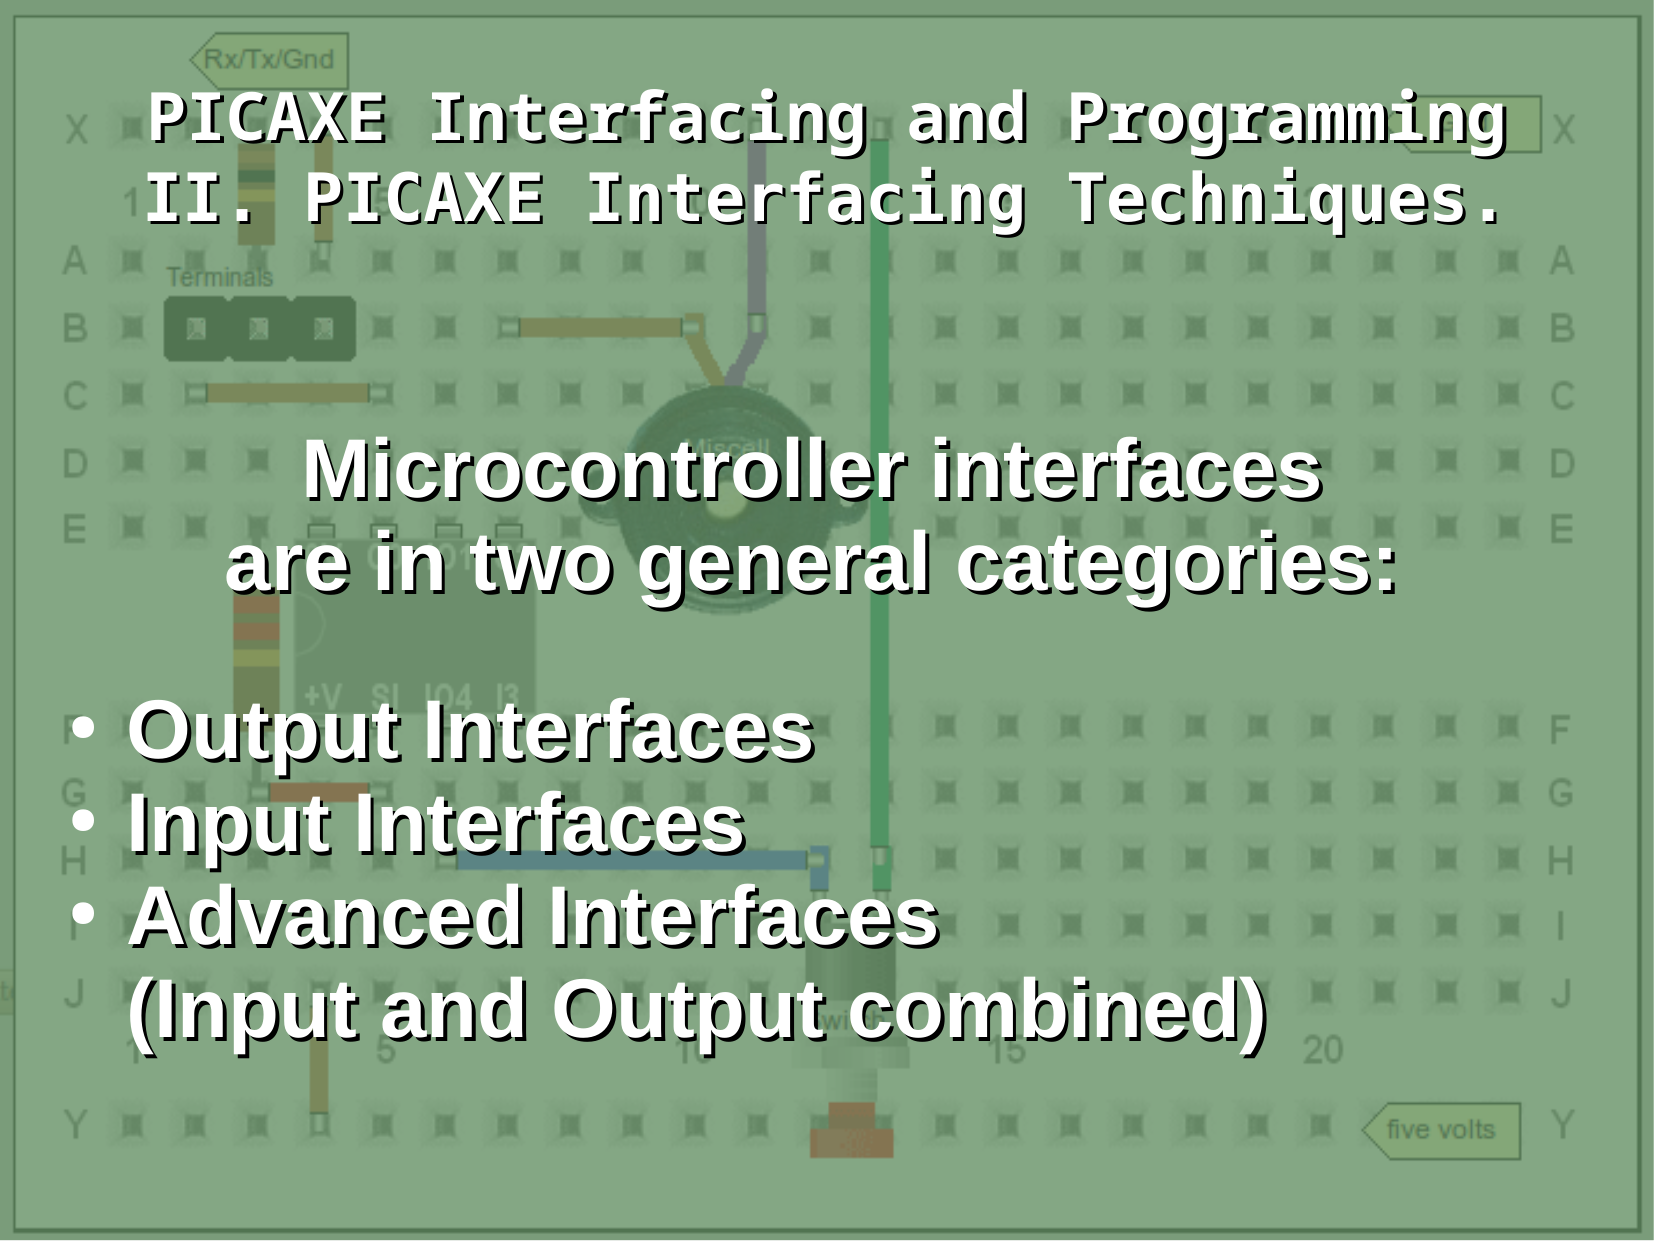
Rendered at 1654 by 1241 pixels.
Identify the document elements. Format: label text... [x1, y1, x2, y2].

text_box Microcontroller interfaces are in two general categories: Output Interfaces Input Interfaces Advanced Interfaces (Input and Output combined) [68, 301, 1557, 1177]
text_box [1557, 382, 1561, 1102]
title PICAXE Interfacing and Programming II. PICAXE Interfacing Techniques. [82, 37, 1571, 269]
picture [0, 0, 1654, 1241]
